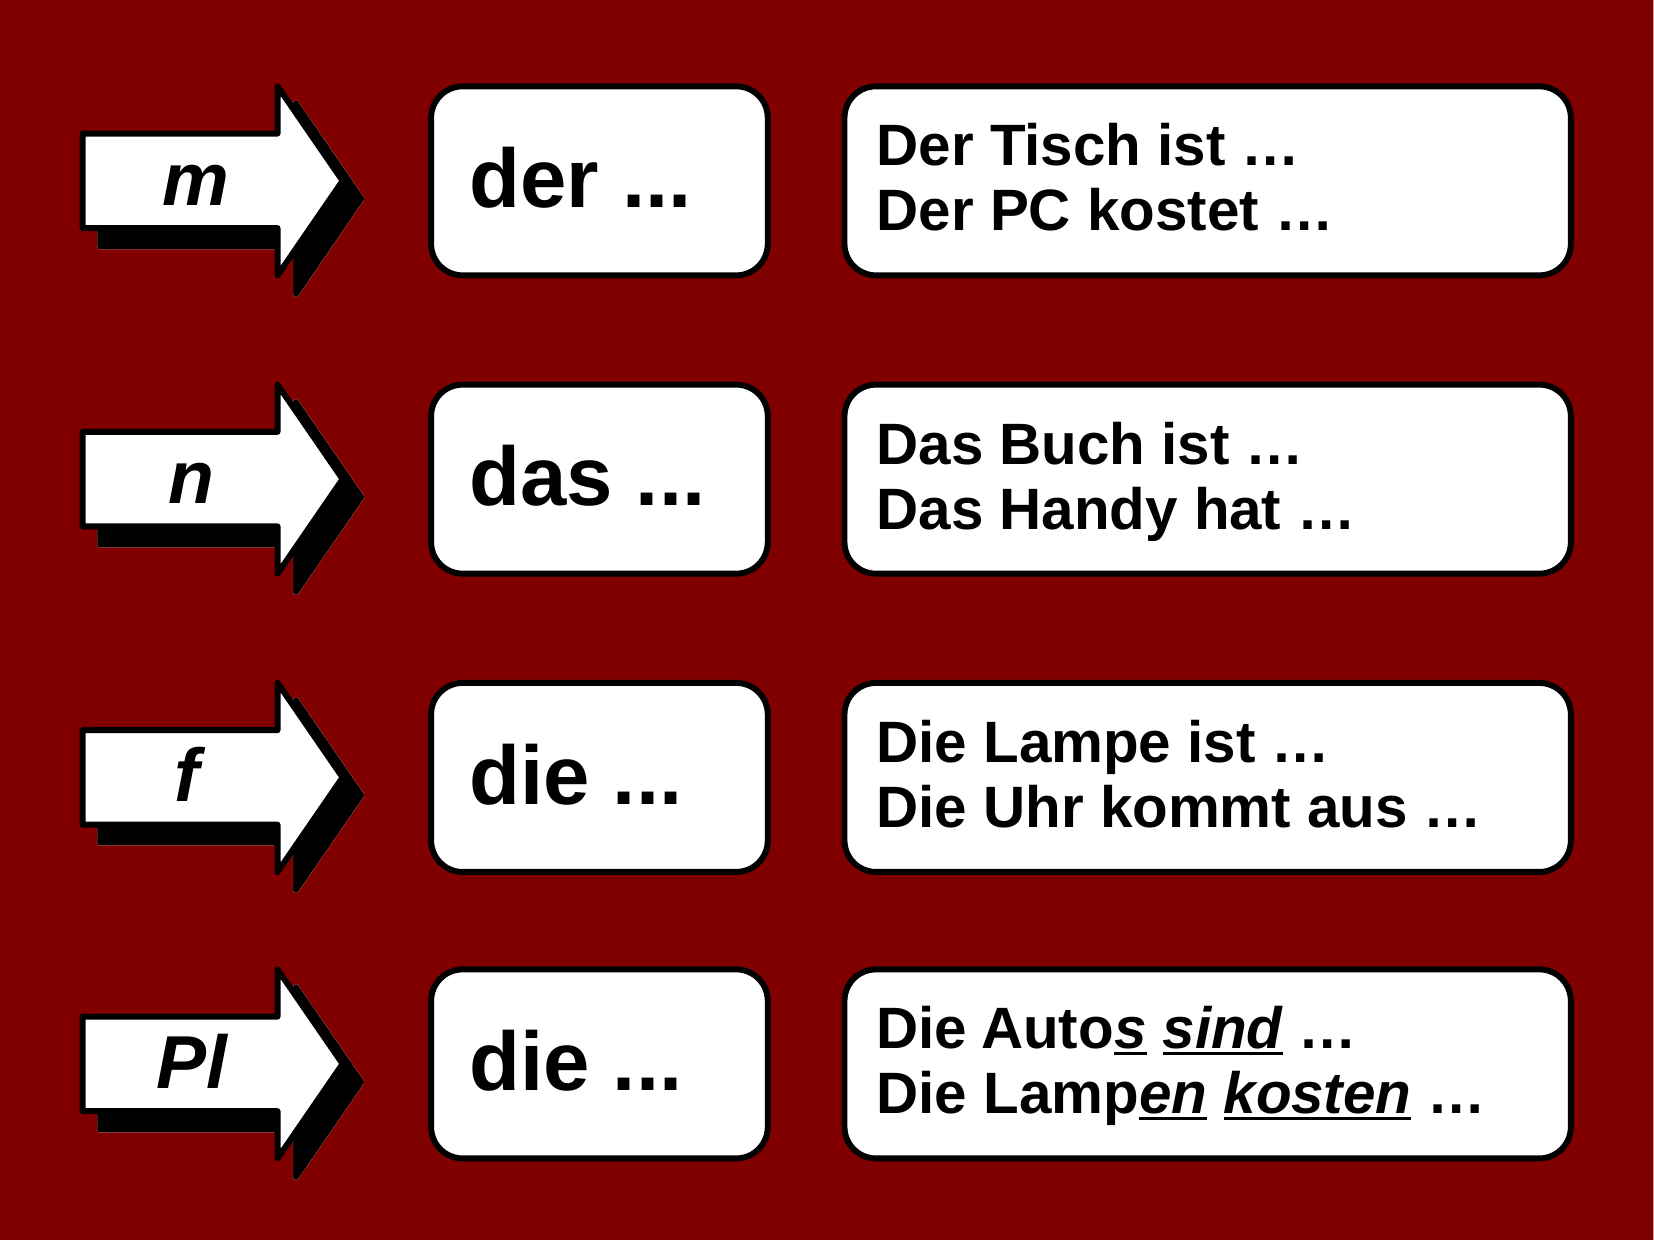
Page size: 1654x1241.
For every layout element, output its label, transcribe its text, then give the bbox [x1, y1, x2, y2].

text_box [277, 384, 343, 574]
text_box [82, 133, 147, 229]
text_box [431, 384, 768, 574]
text_box n [153, 428, 284, 531]
text_box [844, 86, 1571, 276]
text_box [844, 682, 1571, 872]
text_box Die Autos sind … Die Lampen kosten … [862, 988, 1548, 1140]
text_box [844, 969, 1571, 1159]
text_box [82, 1016, 141, 1112]
text_box [277, 682, 343, 872]
text_box [844, 384, 1571, 574]
text_box das ... [454, 423, 756, 536]
text_box die ... [454, 1007, 756, 1120]
text_box [431, 86, 768, 276]
text_box [82, 431, 153, 527]
text_box [272, 969, 343, 1159]
text_box [431, 969, 768, 1159]
text_box der ... [454, 124, 756, 237]
text_box f [159, 726, 290, 829]
text_box Pl [141, 1012, 272, 1115]
text_box Das Buch ist … Das Handy hat … [862, 403, 1548, 555]
text_box m [147, 129, 278, 232]
text_box [431, 682, 768, 872]
text_box [82, 730, 159, 825]
text_box Der Tisch ist … Der PC kostet … [862, 105, 1501, 257]
text_box [277, 86, 343, 276]
text_box die ... [454, 721, 756, 834]
text_box Die Lampe ist … Die Uhr kommt aus … [862, 702, 1548, 853]
